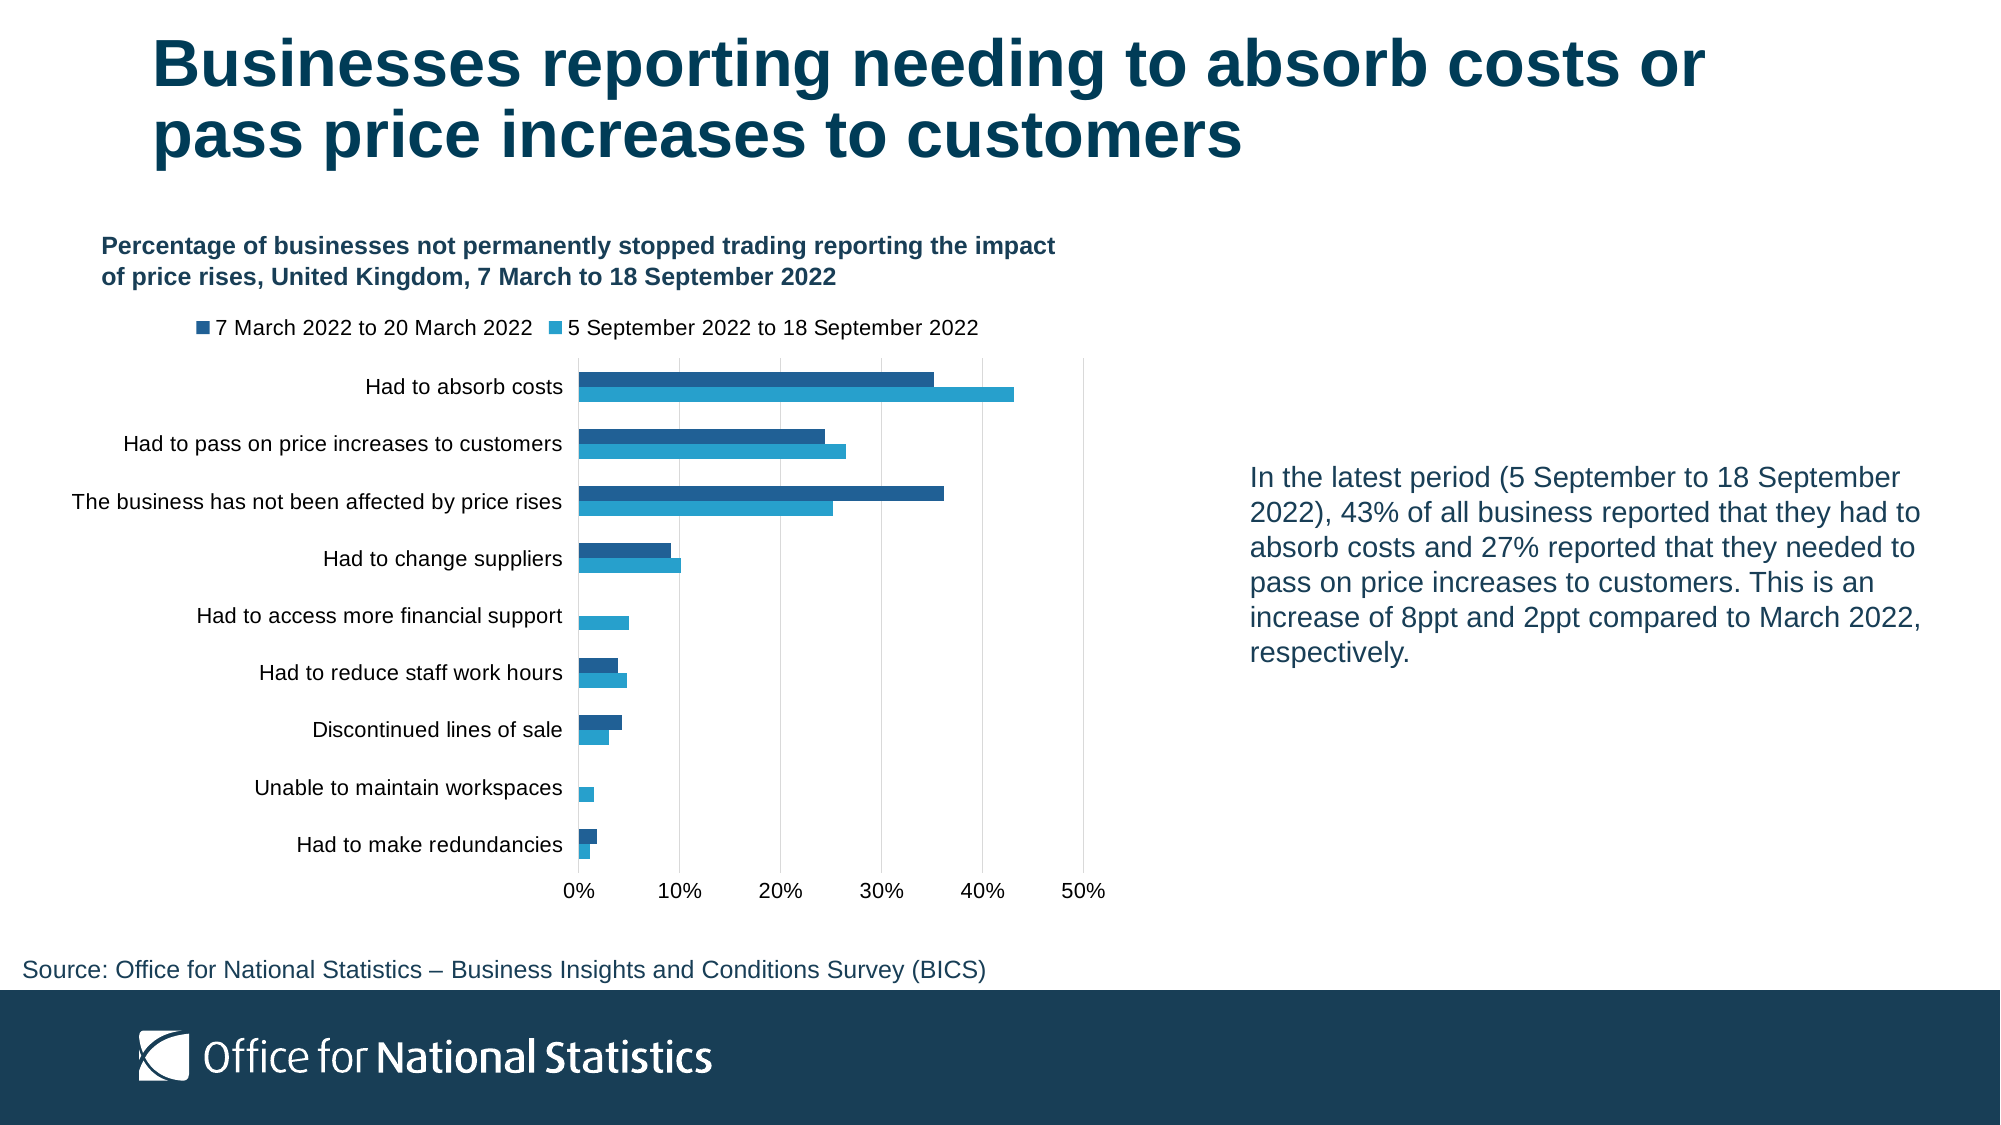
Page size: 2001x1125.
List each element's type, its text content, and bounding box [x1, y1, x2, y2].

text_box In the latest period (5 September to 18 September 2022), 43% of all business reported that they had to absorb costs and 27% reported that they needed to pass on price increases to customers. This is an increase of 8ppt and 2ppt compared to March 2022, respectively. [1249, 448, 1950, 677]
text_box Source: Office for National Statistics – Business Insights and Conditions Survey (BICS) [22, 945, 1016, 991]
text_box Percentage of businesses not permanently stopped trading reporting the impact of price rises, United Kingdom, 7 March to 18 September 2022 [86, 222, 1082, 298]
title Businesses reporting needing to absorb costs or pass price increases to customers [137, 20, 1863, 181]
chart [50, 298, 1127, 917]
